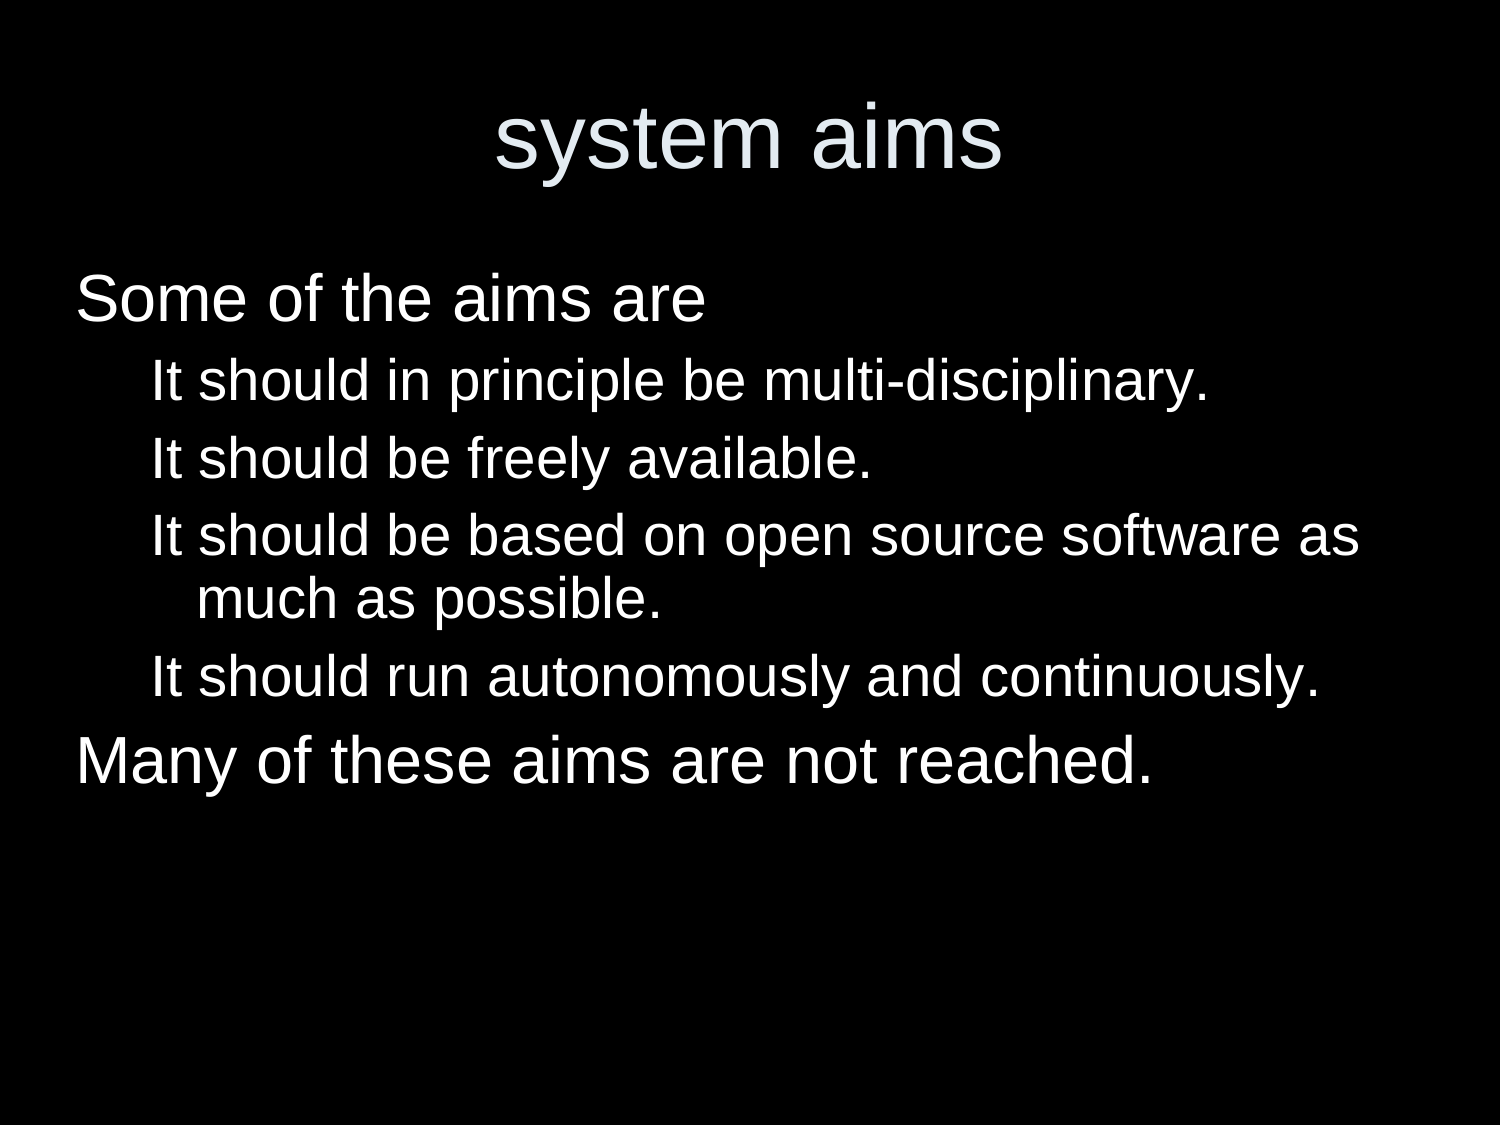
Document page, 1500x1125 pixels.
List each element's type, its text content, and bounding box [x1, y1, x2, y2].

list Some of the aims are It should in principle be multi-disciplinary. It should be freely available. It should be based on open source software as much as possible. It should run autonomously and continuously. Many of these aims are not reached. [75, 262, 1426, 991]
title system aims [75, 28, 1426, 250]
